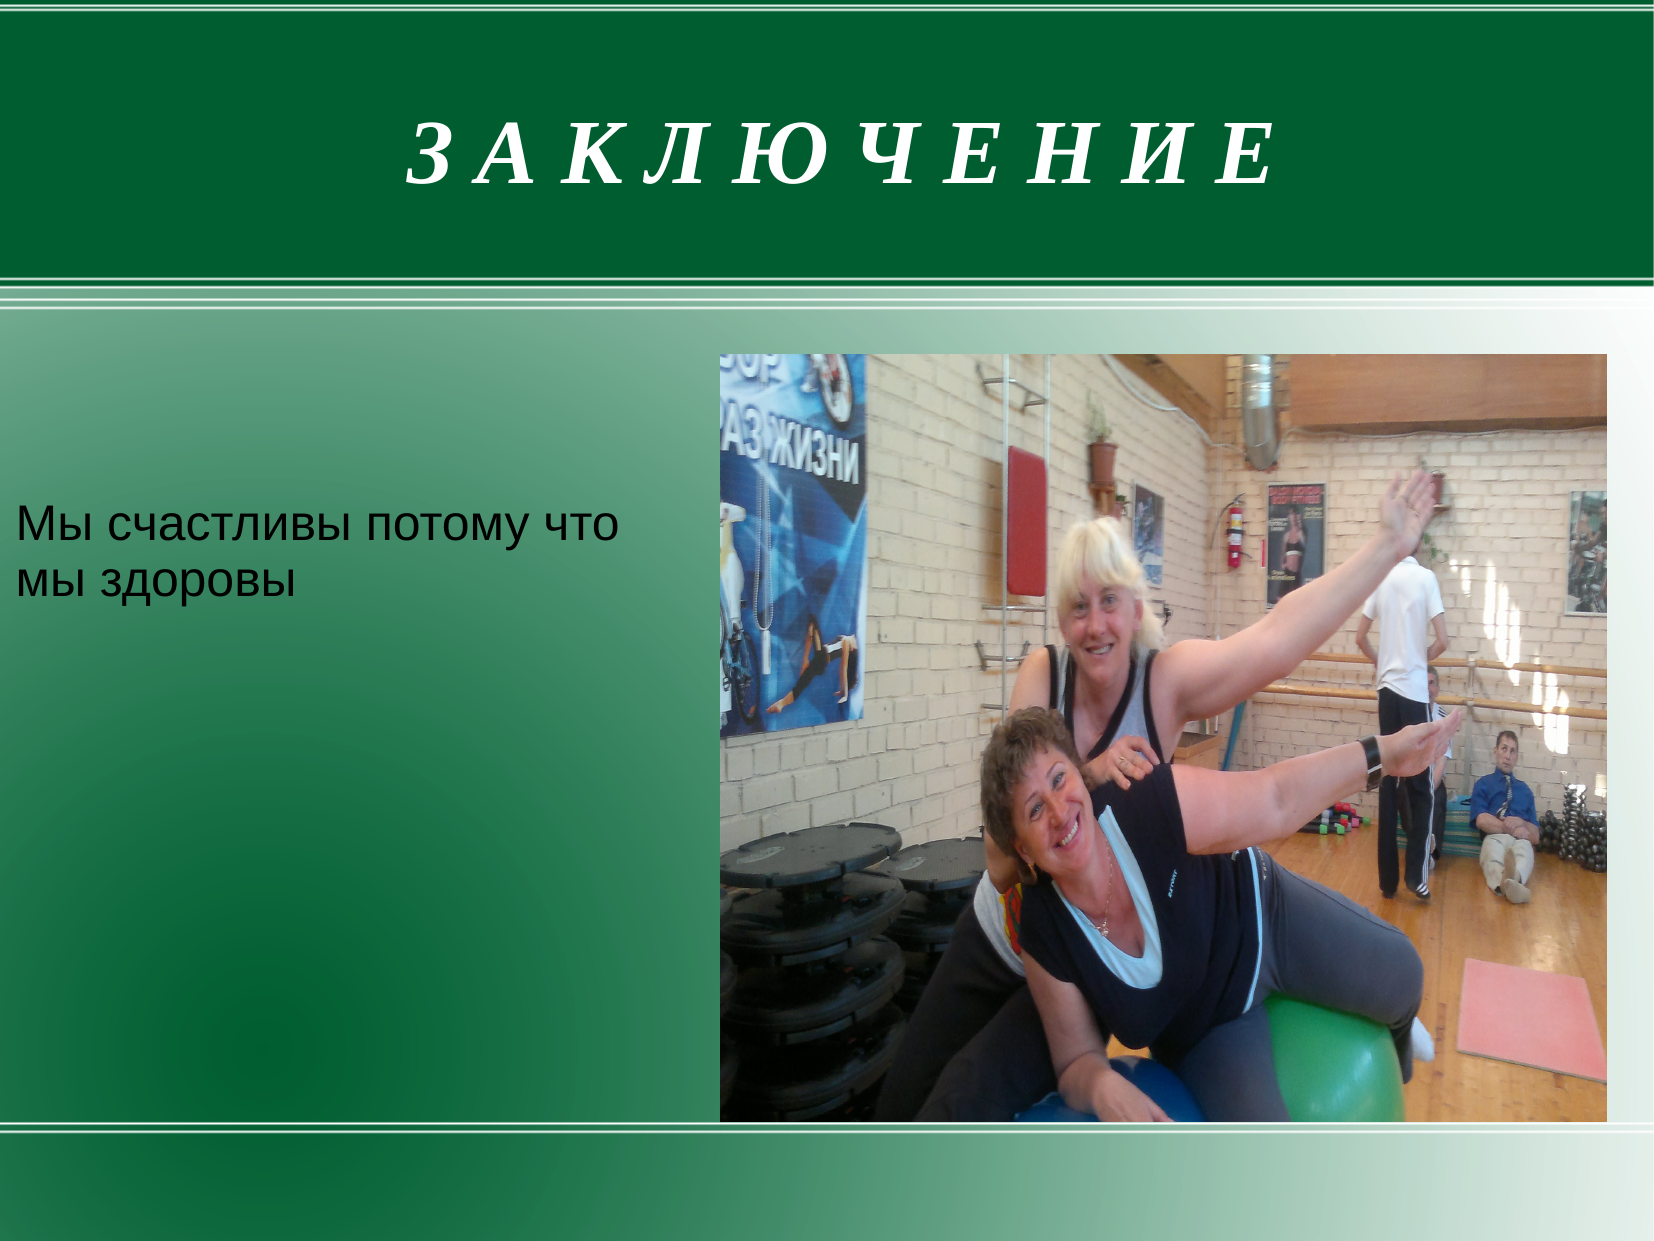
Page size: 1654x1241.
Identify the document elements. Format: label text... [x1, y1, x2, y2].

text_box Мы счастливы потому что мы здоровы [0, 487, 650, 615]
list [153, 365, 1642, 1170]
title З А К Л Ю Ч Е Н И Е [82, 49, 1571, 257]
picture [0, 0, 1654, 1241]
